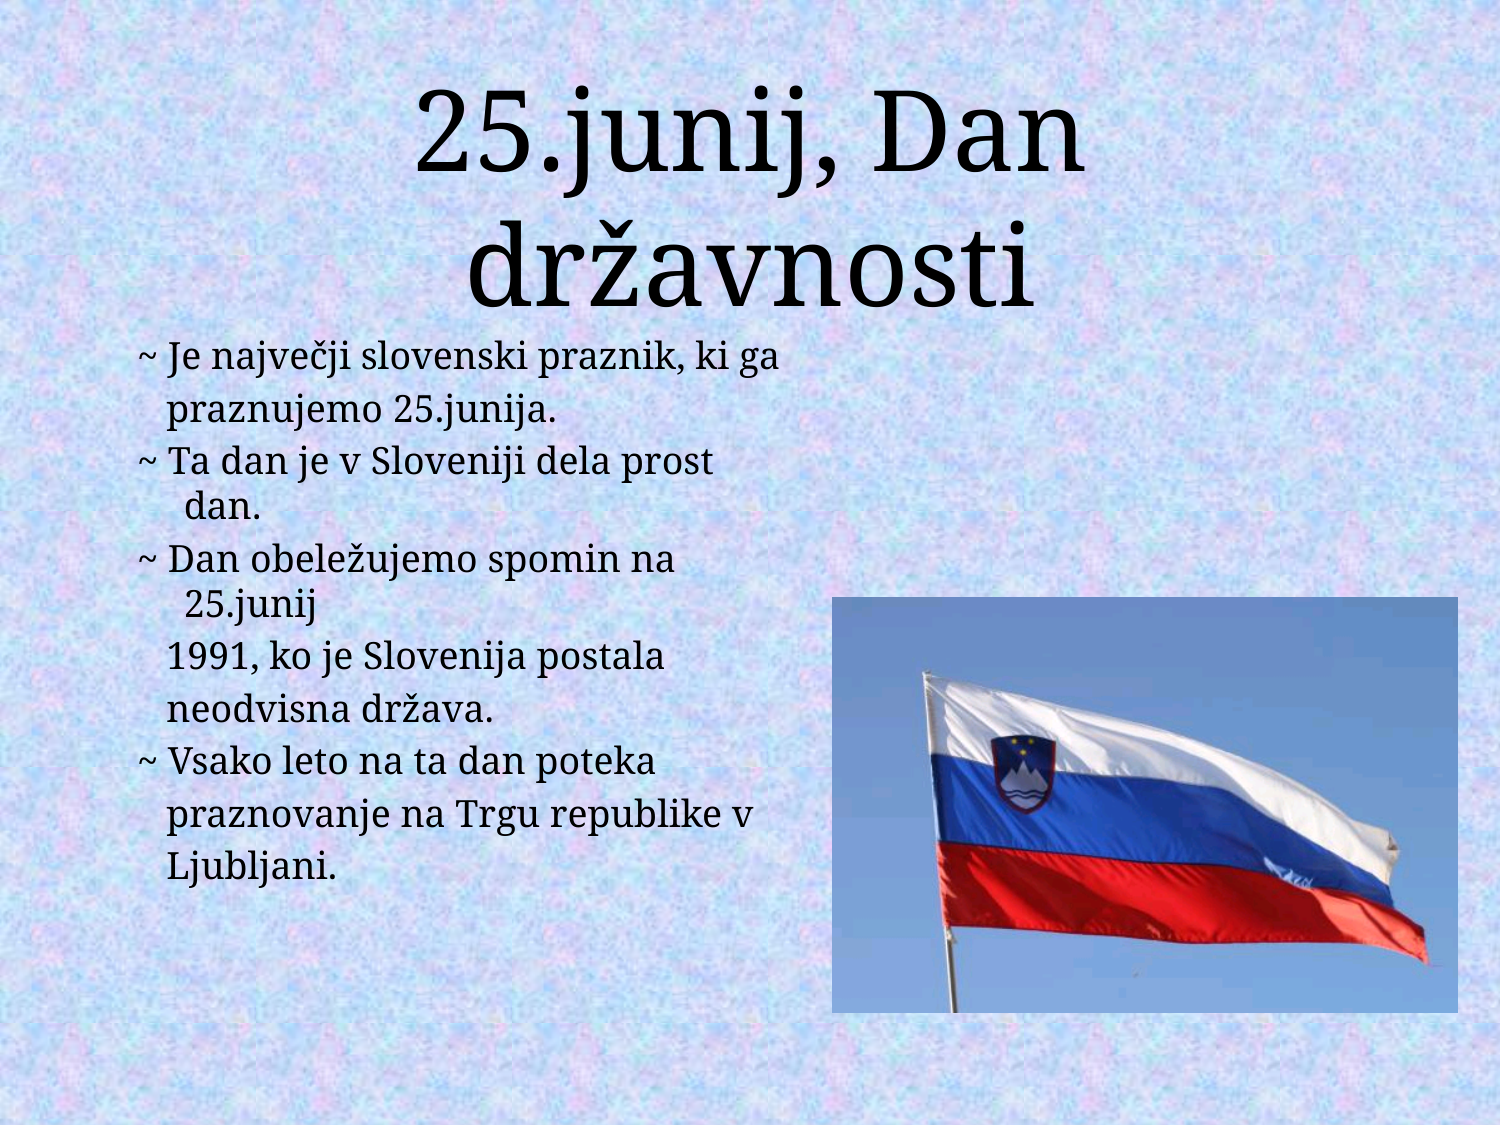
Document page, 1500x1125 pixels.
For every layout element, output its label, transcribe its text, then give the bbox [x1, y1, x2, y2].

picture [0, 0, 1500, 1125]
list ~ Je največji slovenski praznik, ki ga praznujemo 25.junija. ~ Ta dan je v Sloveniji dela prost dan. ~ Dan obeležujemo spomin na 25.junij 1991, ko je Slovenija postala neodvisna država. ~ Vsako leto na ta dan poteka praznovanje na Trgu republike v Ljubljani. [112, 324, 798, 1000]
title 25.junij, Dan državnosti [112, 99, 1388, 288]
